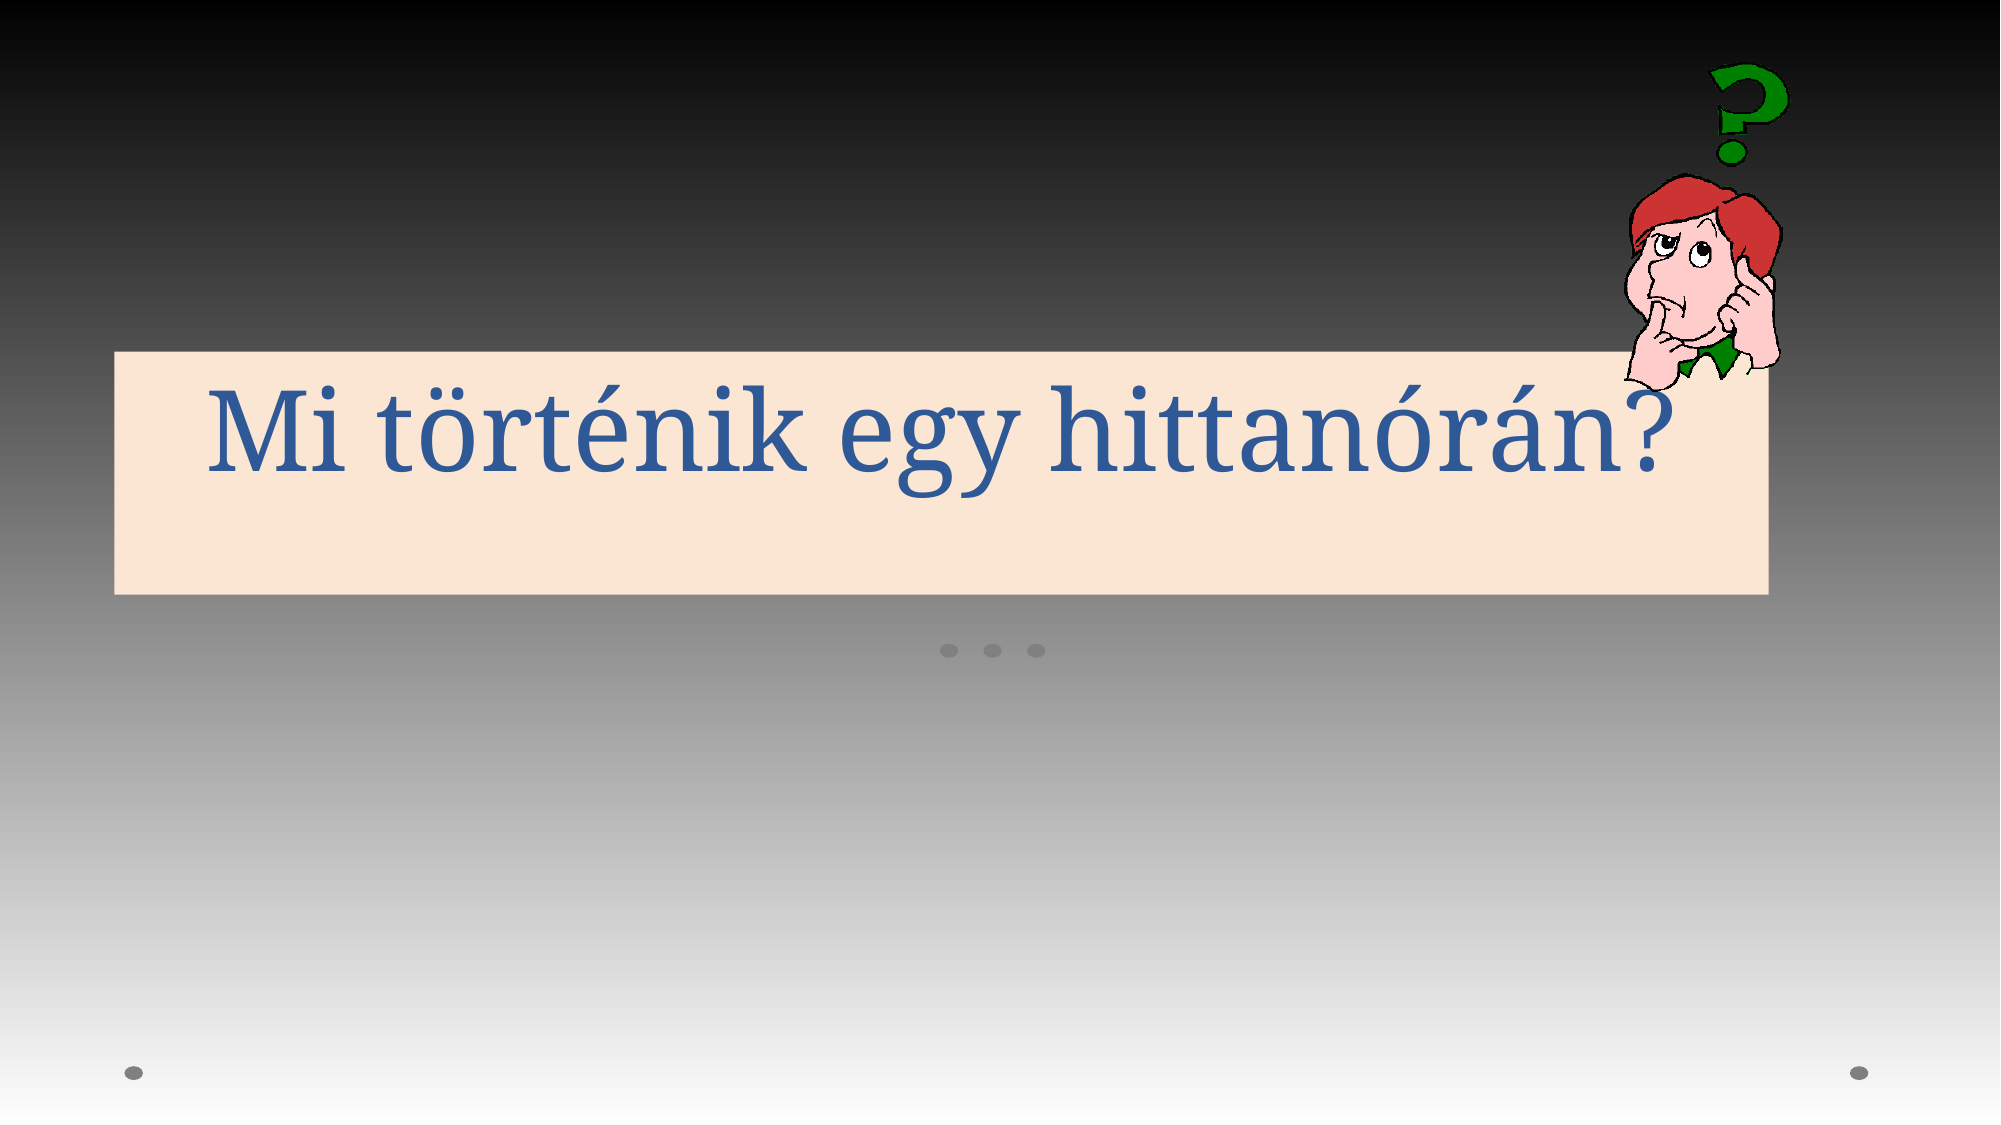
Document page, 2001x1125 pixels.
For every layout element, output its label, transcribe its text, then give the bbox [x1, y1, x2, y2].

picture [1624, 57, 1791, 393]
title Mi történik egy hittanórán? [114, 351, 1769, 595]
